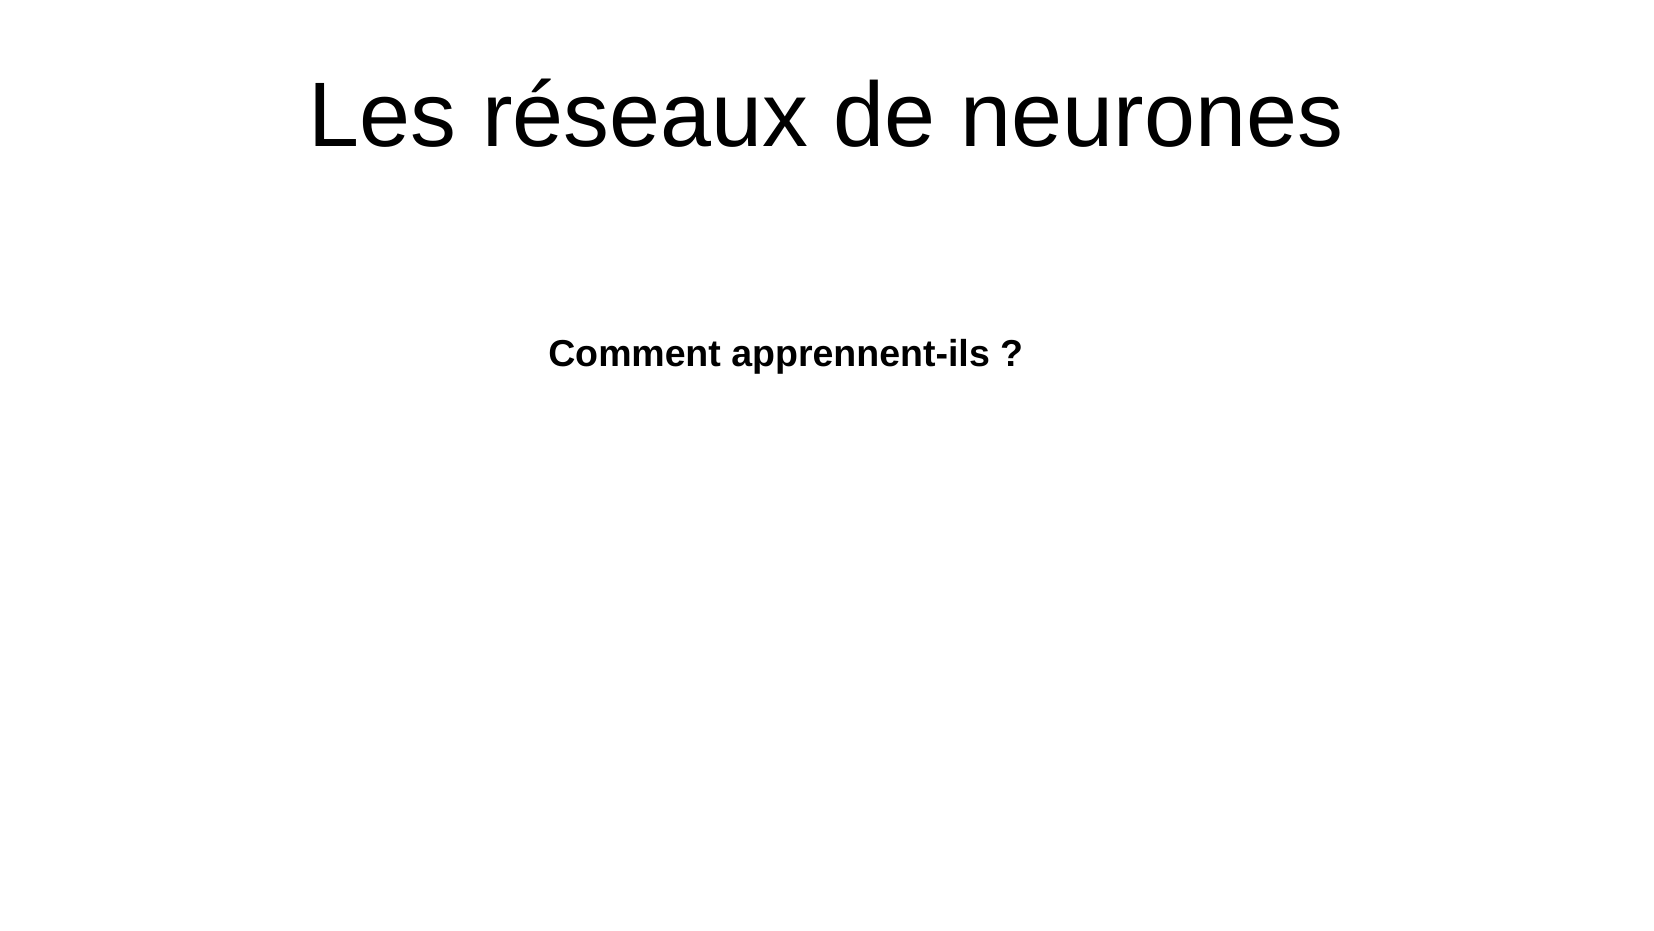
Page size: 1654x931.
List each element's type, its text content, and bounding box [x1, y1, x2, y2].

text_box Comment apprennent-ils ? [533, 324, 1039, 382]
title Les réseaux de neurones [82, 37, 1571, 193]
